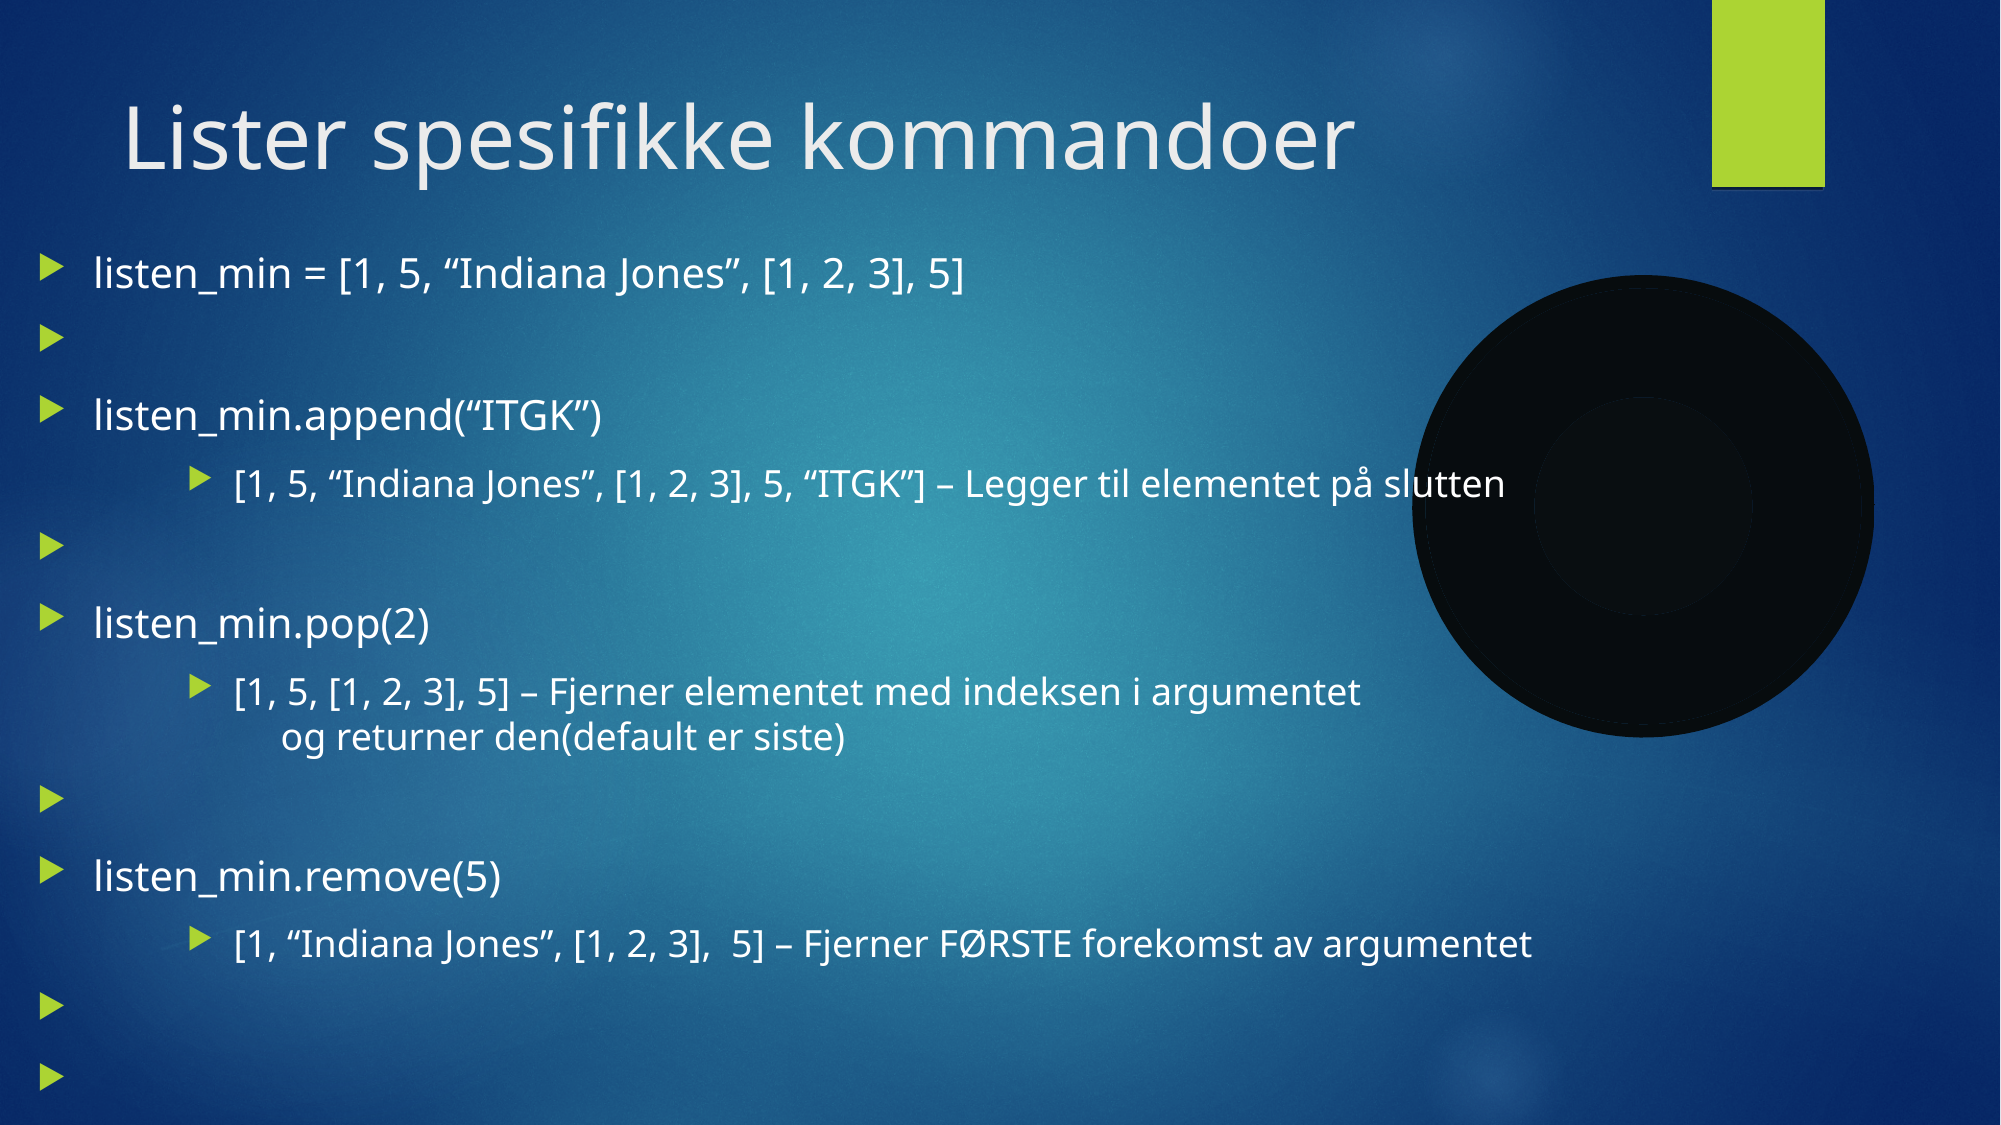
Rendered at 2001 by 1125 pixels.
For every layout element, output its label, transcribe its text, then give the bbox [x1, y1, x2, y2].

list listen_min = [1, 5, “Indiana Jones”, [1, 2, 3], 5] listen_min.append(“ITGK”) [1, 5, “Indiana Jones”, [1, 2, 3], 5, “ITGK”] – Legger til elementet på slutten listen_min.pop(2) [1, 5, [1, 2, 3], 5] – Fjerner elementet med indeksen i argumentet og returner den(default er siste) listen_min.remove(5) [1, “Indiana Jones”, [1, 2, 3], 5] – Fjerner FØRSTE forekomst av argumentet [21, 239, 2000, 993]
title Lister spesifikke kommandoer [106, 74, 1649, 239]
